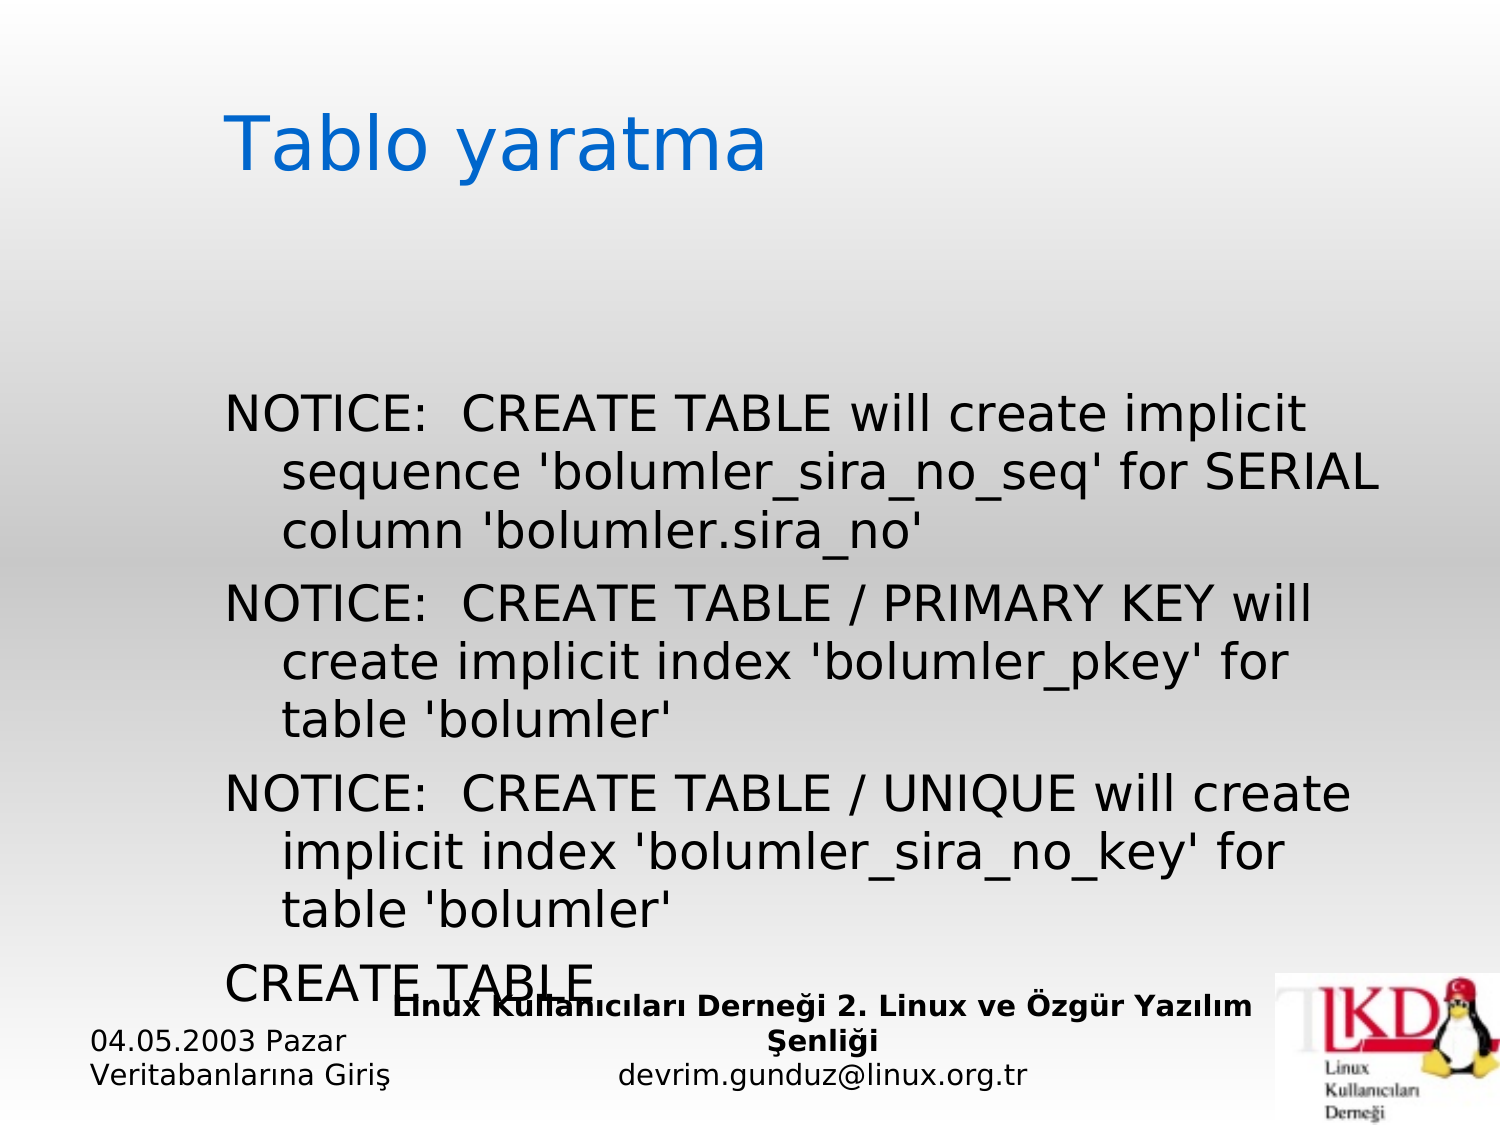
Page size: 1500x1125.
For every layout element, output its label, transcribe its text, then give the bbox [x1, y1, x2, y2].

picture [1275, 973, 1500, 1125]
title Tablo yaratma [224, 49, 1425, 238]
list NOTICE: CREATE TABLE will create implicit sequence 'bolumler_sira_no_seq' for SERIAL column 'bolumler.sira_no' NOTICE: CREATE TABLE / PRIMARY KEY will create implicit index 'bolumler_pkey' for table 'bolumler' NOTICE: CREATE TABLE / UNIQUE will create implicit index 'bolumler_sira_no_key' for table 'bolumler' CREATE TABLE [224, 299, 1425, 1099]
